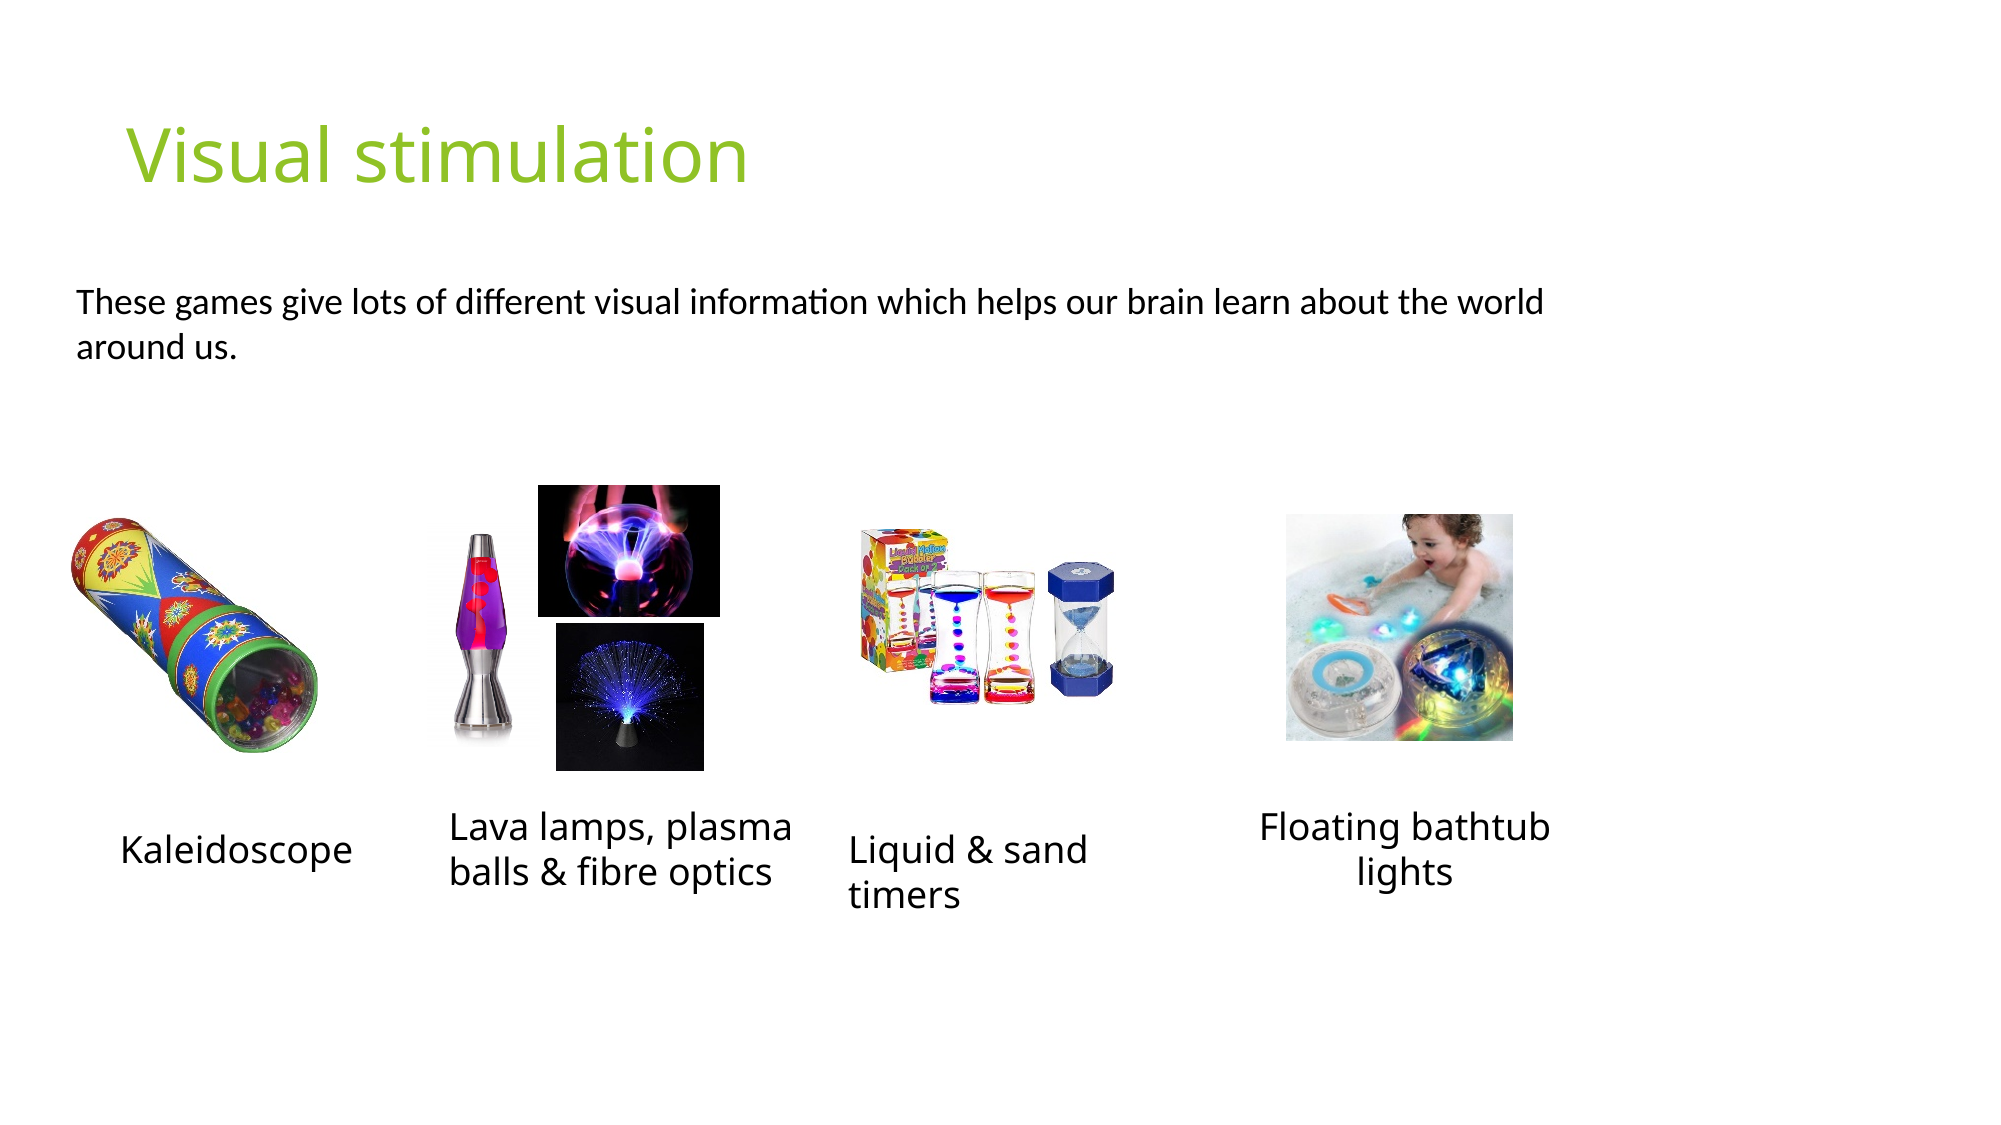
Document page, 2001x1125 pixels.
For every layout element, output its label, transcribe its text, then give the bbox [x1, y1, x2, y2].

text_box Lava lamps, plasma balls & fibre optics [433, 795, 827, 902]
text_box These games give lots of different visual information which helps our brain learn about the world around us. [61, 269, 1567, 421]
picture [1040, 552, 1158, 705]
picture [556, 623, 704, 771]
text_box Kaleidoscope [104, 818, 428, 880]
picture [70, 518, 318, 753]
picture [427, 485, 720, 747]
text_box Floating bathtub lights [1216, 795, 1594, 902]
title Visual stimulation [111, 99, 1522, 269]
picture [860, 529, 1035, 705]
text_box Liquid & sand timers [833, 818, 1211, 880]
picture [1286, 514, 1513, 741]
